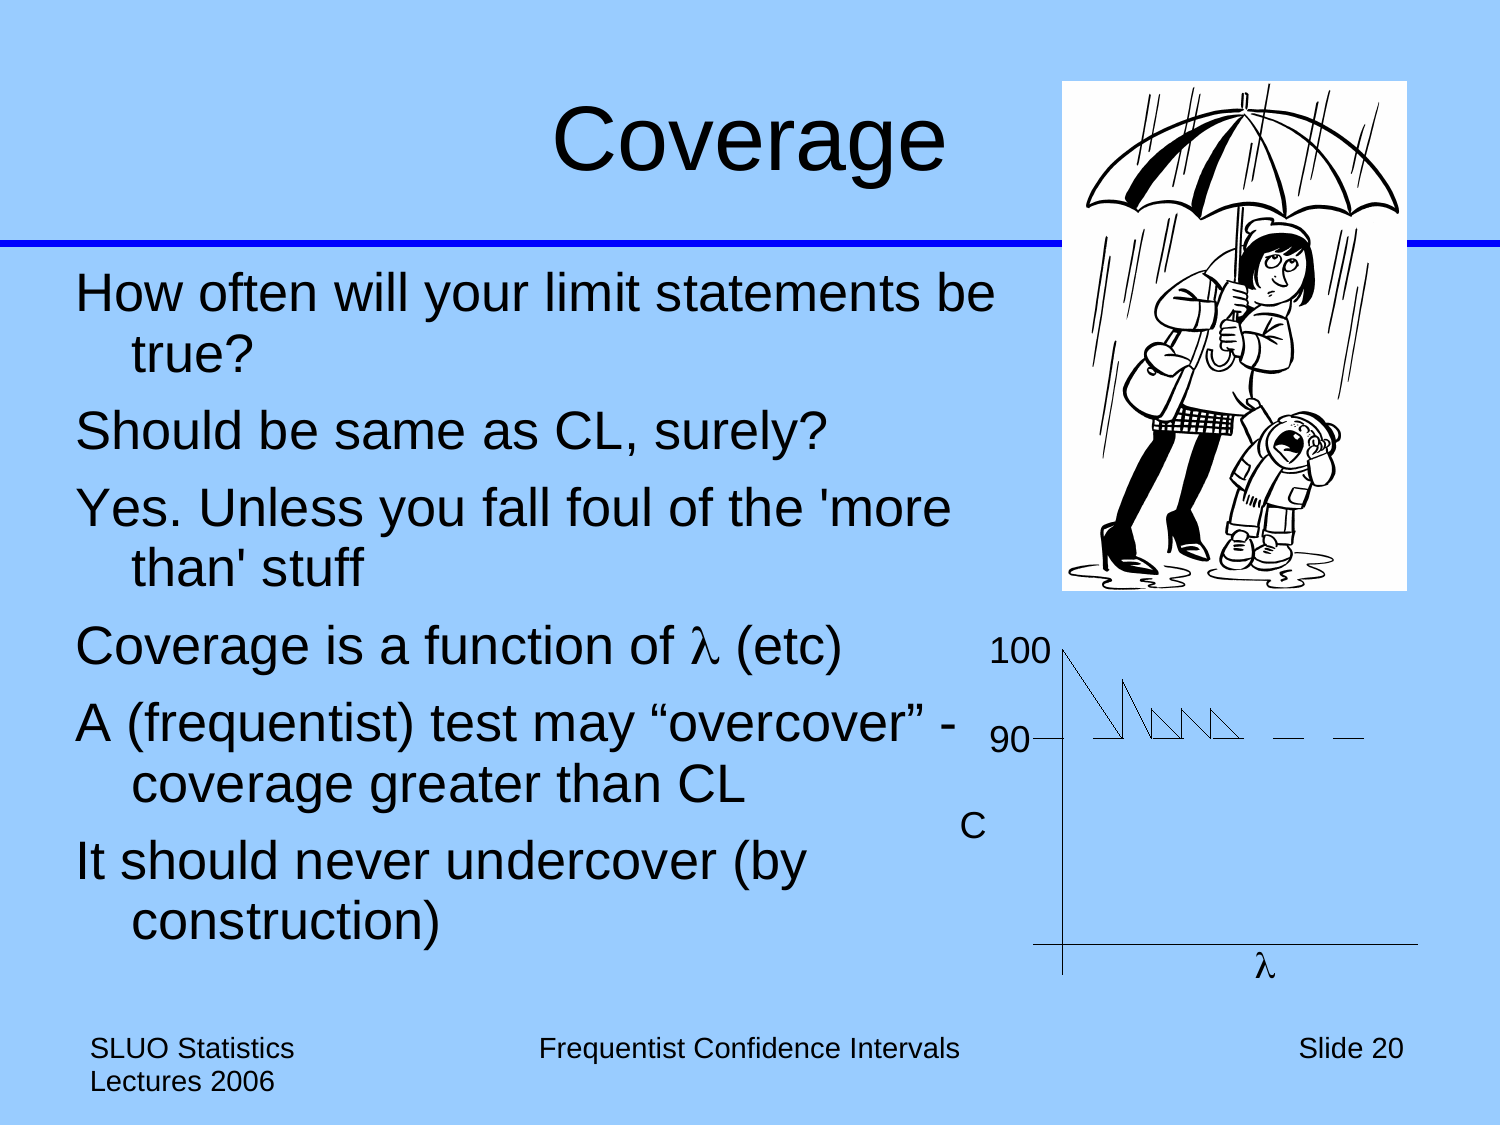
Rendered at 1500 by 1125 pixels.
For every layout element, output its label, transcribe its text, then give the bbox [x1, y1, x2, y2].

text_box C [944, 797, 1034, 855]
text_box 100 [974, 622, 1152, 680]
picture [1062, 81, 1407, 591]
text_box l [1240, 944, 1500, 1006]
title Coverage [75, 45, 1426, 233]
list How often will your limit statements be true? Should be same as CL, surely? Yes. Unless you fall foul of the 'more than' stuff Coverage is a function of l (etc) A (frequentist) test may “overcover” - coverage greater than CL It should never undercover (by construction) [75, 262, 1034, 1006]
text_box 90 [974, 710, 1063, 768]
